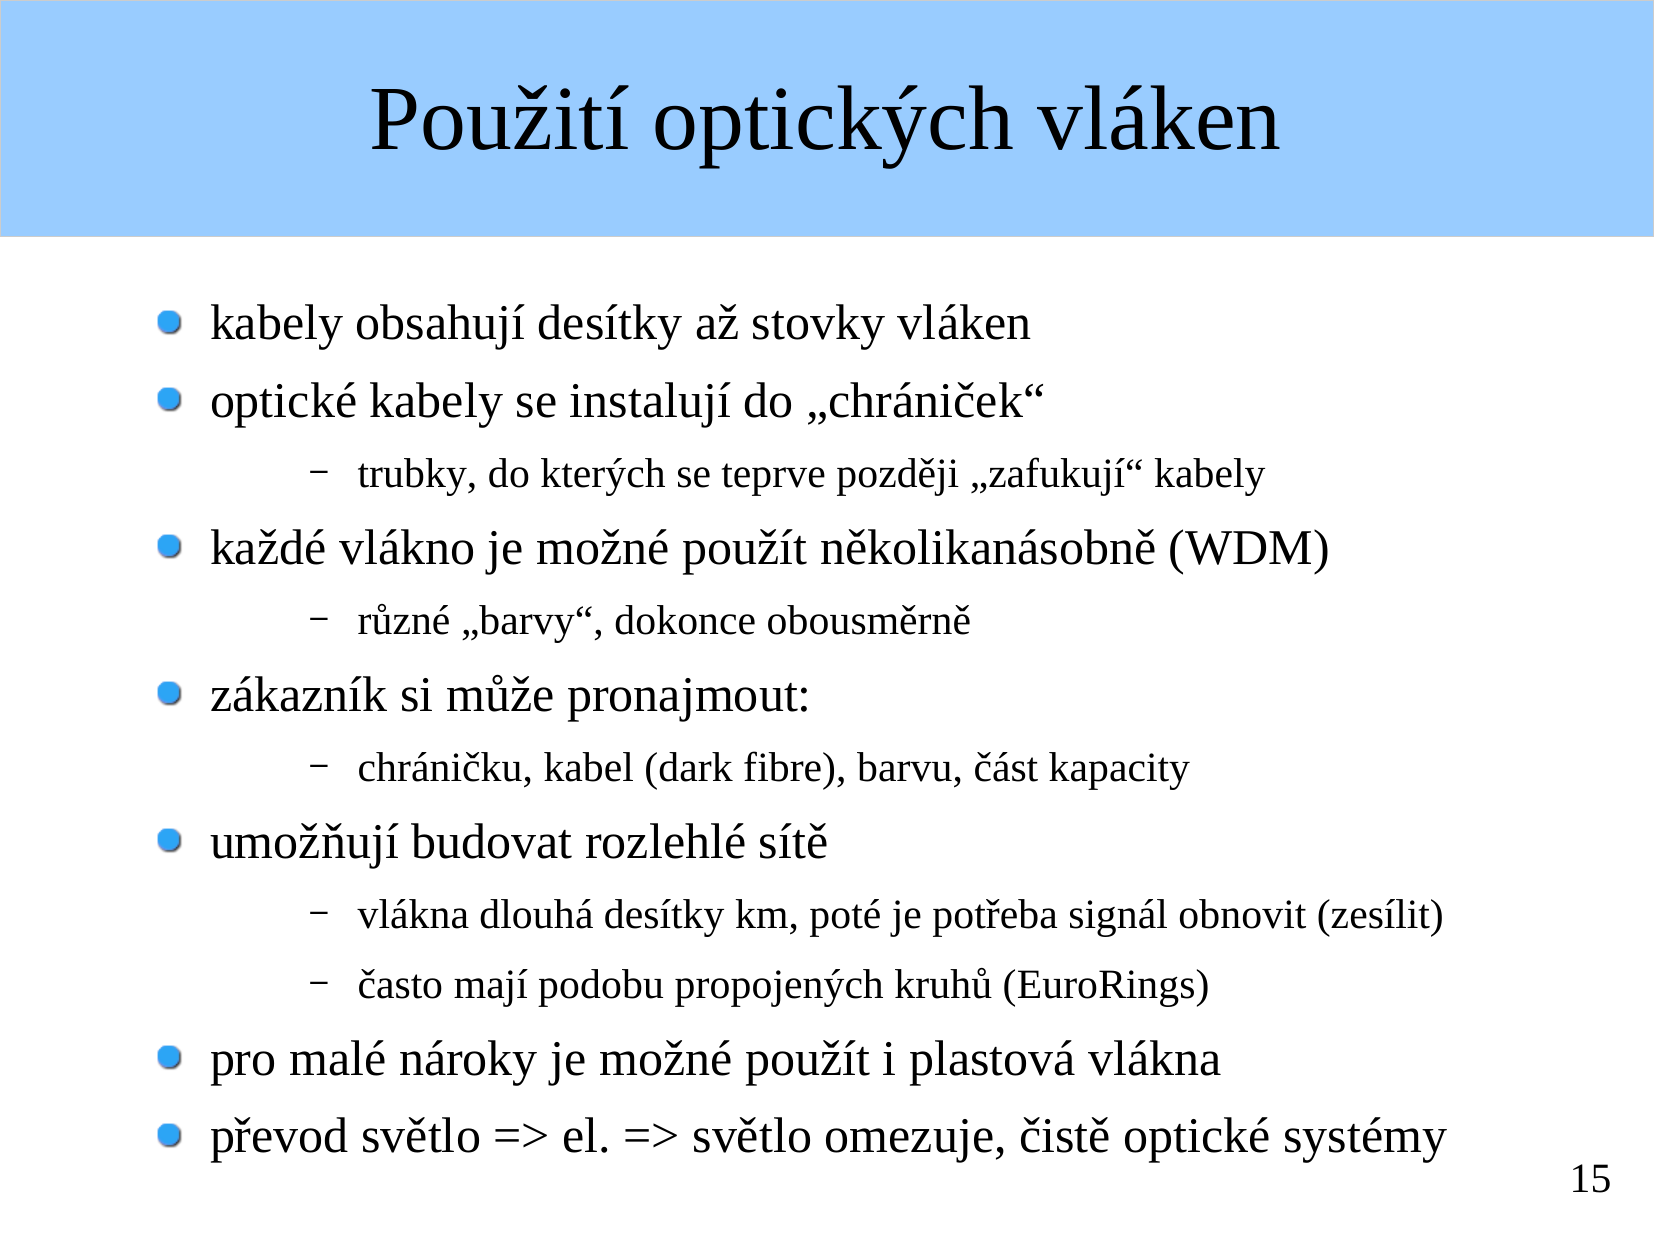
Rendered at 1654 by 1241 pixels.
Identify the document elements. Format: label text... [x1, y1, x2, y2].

list kabely obsahují desítky až stovky vláken optické kabely se instalují do „chrániček“ trubky, do kterých se teprve později „zafukují“ kabely každé vlákno je možné použít několikanásobně (WDM) různé „barvy“, dokonce obousměrně zákazník si může pronajmout: chráničku, kabel (dark fibre), barvu, část kapacity umožňují budovat rozlehlé sítě vlákna dlouhá desítky km, poté je potřeba signál obnovit (zesílit) často mají podobu propojených kruhů (EuroRings) pro malé nároky je možné použít i plastová vlákna převod světlo => el. => světlo omezuje, čistě optické systémy [121, 295, 1534, 1222]
title Použití optických vláken [0, 0, 1654, 237]
